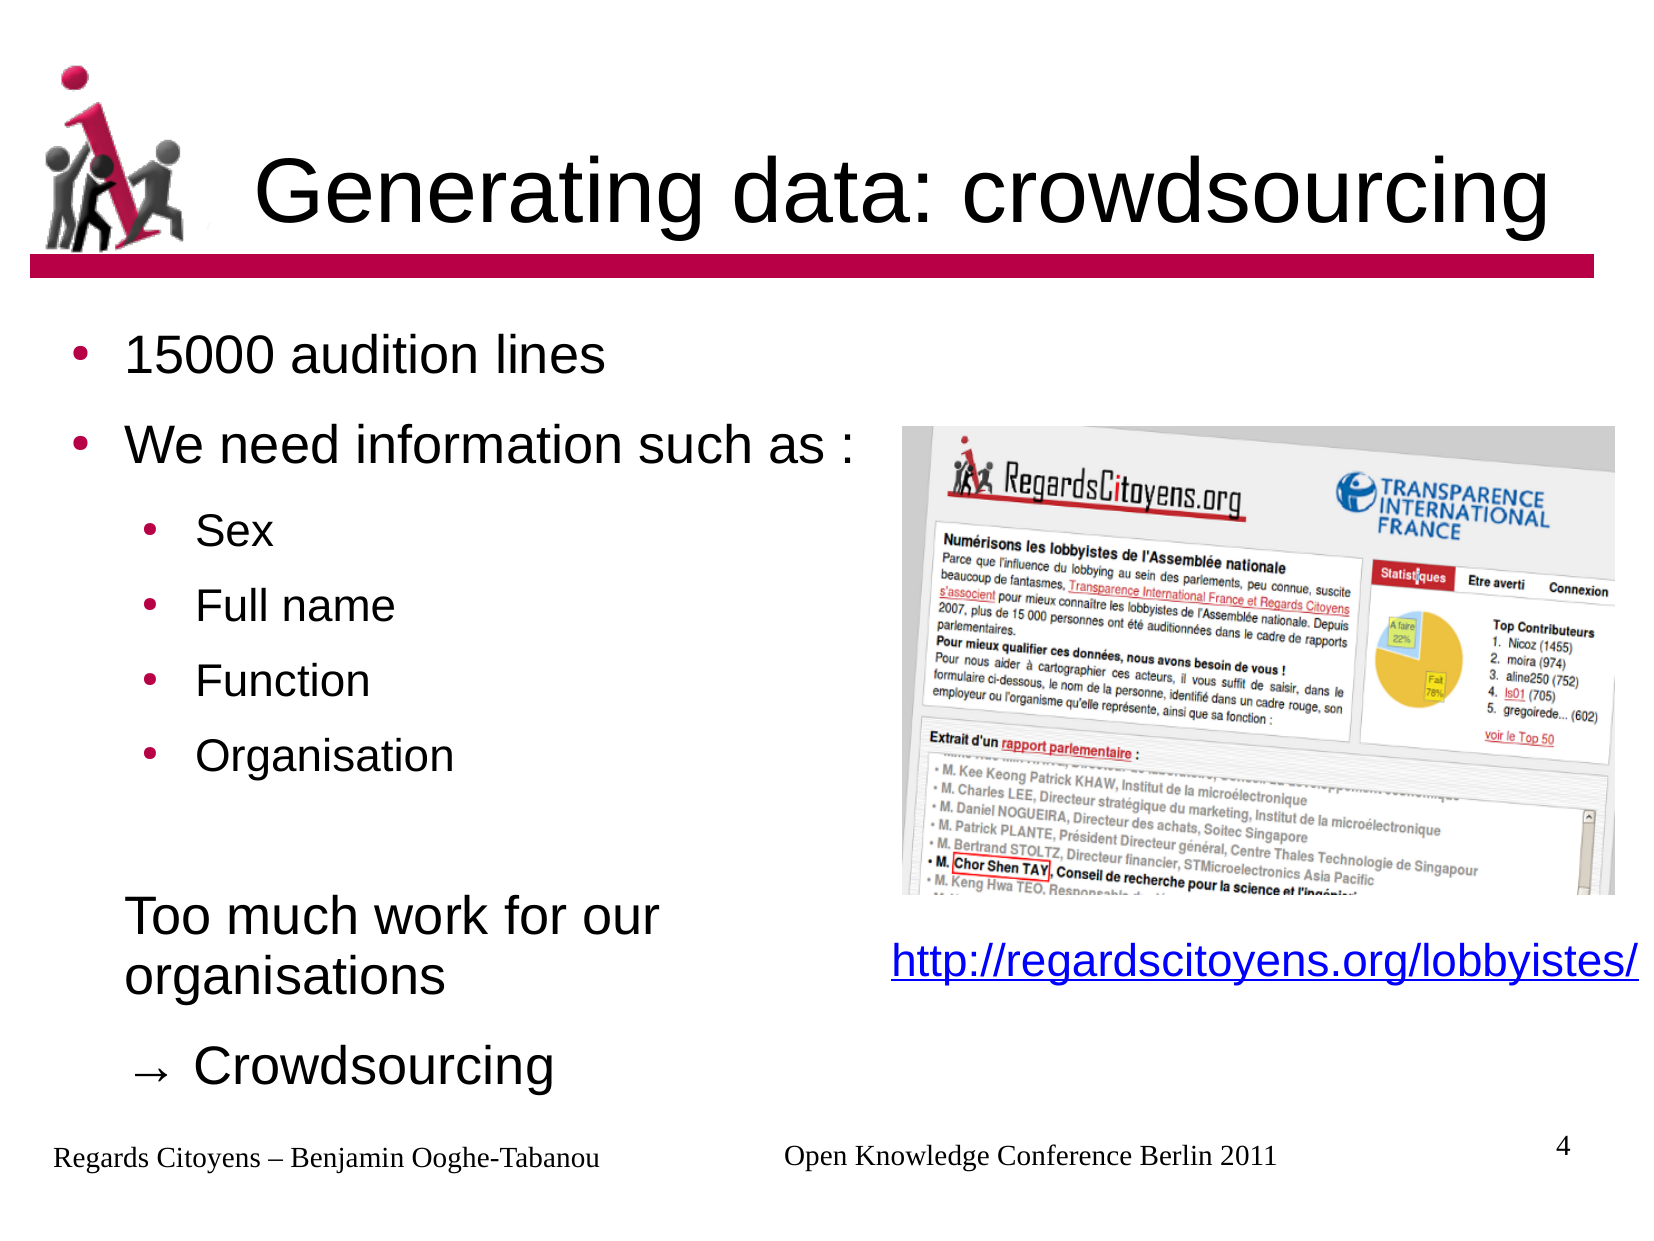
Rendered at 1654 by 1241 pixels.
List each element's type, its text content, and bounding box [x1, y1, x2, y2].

picture [29, 60, 210, 254]
list 15000 audition lines We need information such as : Sex Full name Function Organisation Too much work for our organisations → Crowdsourcing [53, 324, 892, 1241]
title Generating data: crowdsourcing [159, 94, 1648, 287]
text_box http://regardscitoyens.org/lobbyistes/ [738, 927, 1654, 994]
picture [902, 426, 1615, 895]
